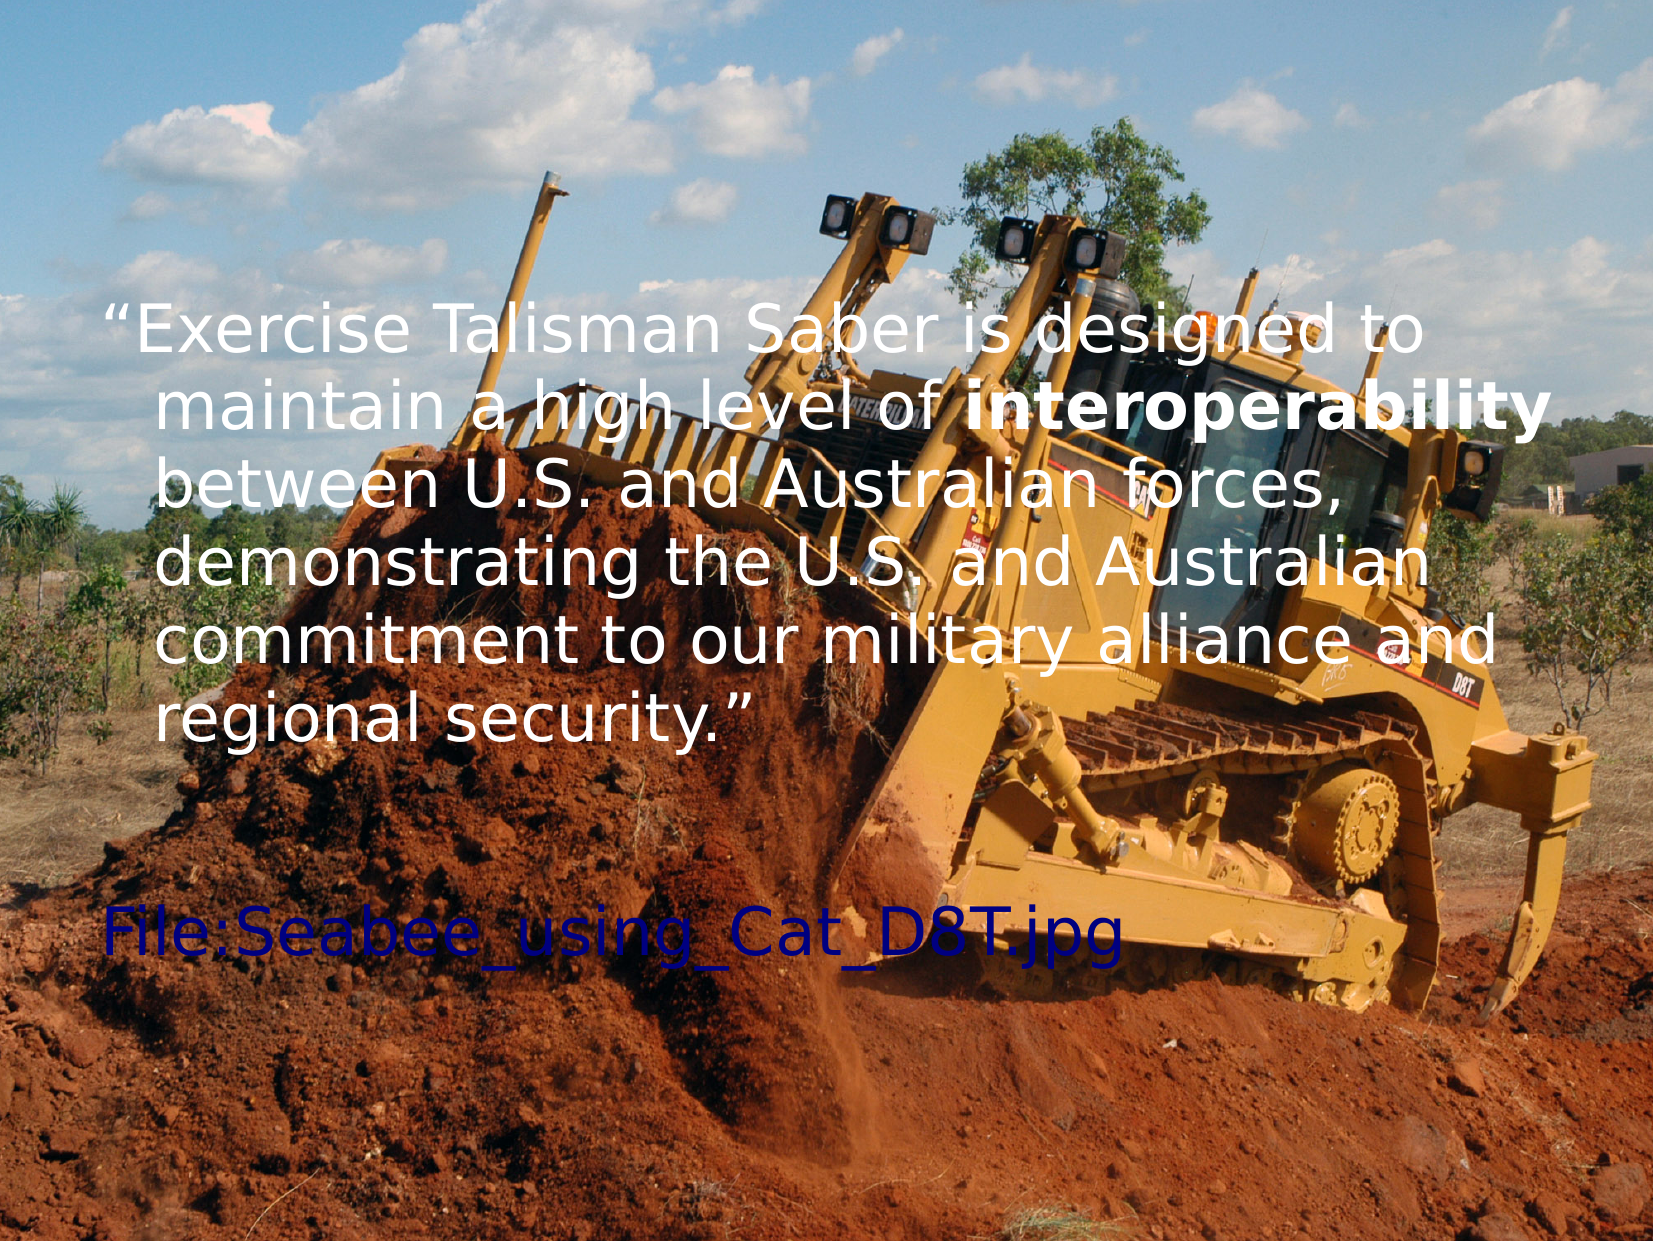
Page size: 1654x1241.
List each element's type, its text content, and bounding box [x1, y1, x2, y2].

picture [0, 0, 1653, 1241]
list “Exercise Talisman Saber is designed to maintain a high level of interoperability between U.S. and Australian forces, demonstrating the U.S. and Australian commitment to our military alliance and regional security.” File:Seabee_using_Cat_D8T.jpg [82, 290, 1571, 1109]
